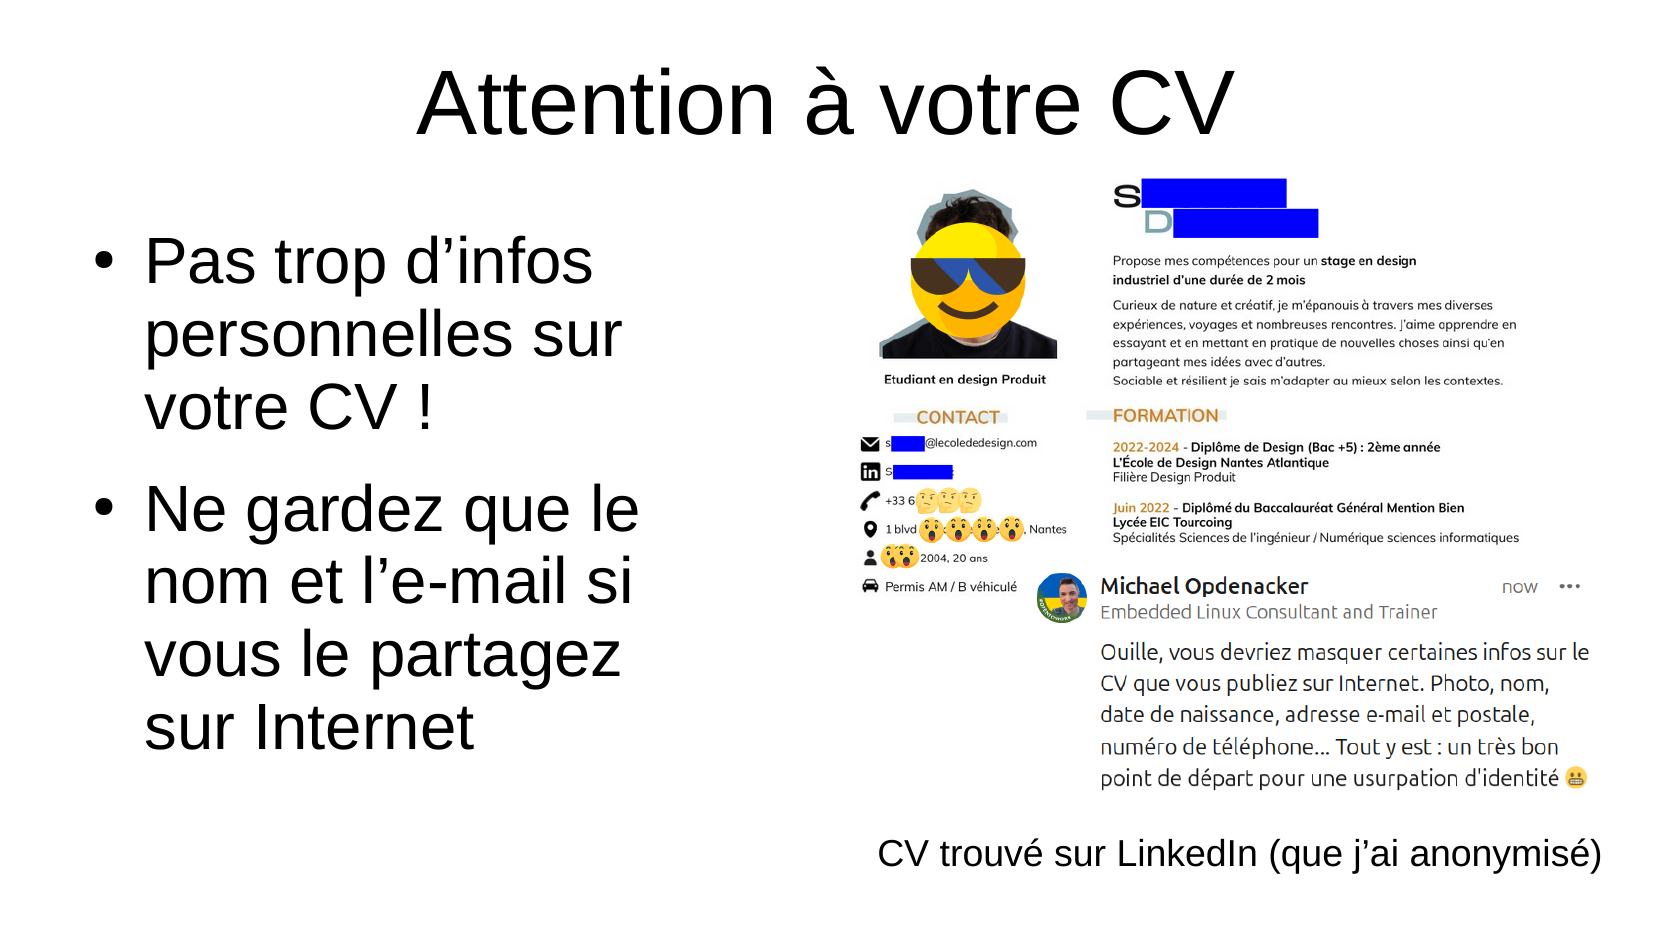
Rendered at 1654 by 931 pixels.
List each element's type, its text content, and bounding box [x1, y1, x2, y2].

text_box CV trouvé sur LinkedIn (que j’ai anonymisé) [862, 825, 1620, 882]
title Attention à votre CV [82, 25, 1571, 181]
list Pas trop d’infos personnelles sur votre CV ! Ne gardez que le nom et l’e-mail si vous le partagez sur Internet [75, 225, 713, 765]
picture [851, 165, 1611, 800]
